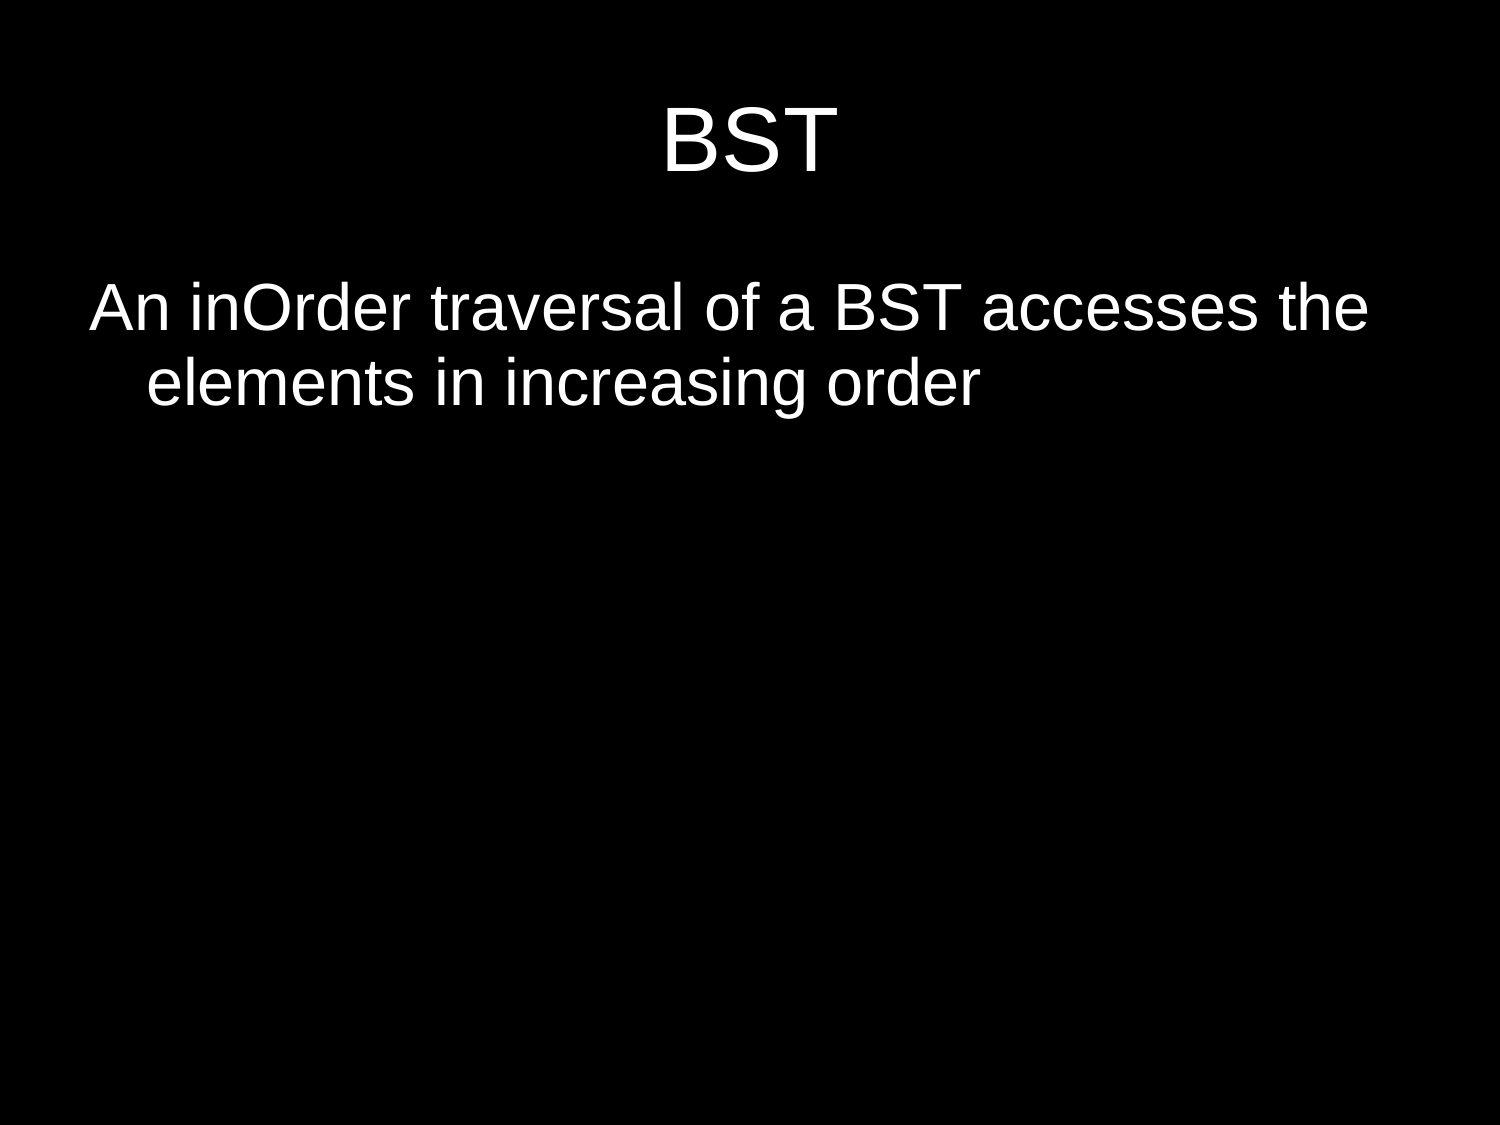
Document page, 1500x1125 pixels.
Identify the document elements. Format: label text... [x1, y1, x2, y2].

list An inOrder traversal of a BST accesses the elements in increasing order [75, 262, 1426, 1006]
title BST [75, 45, 1426, 234]
